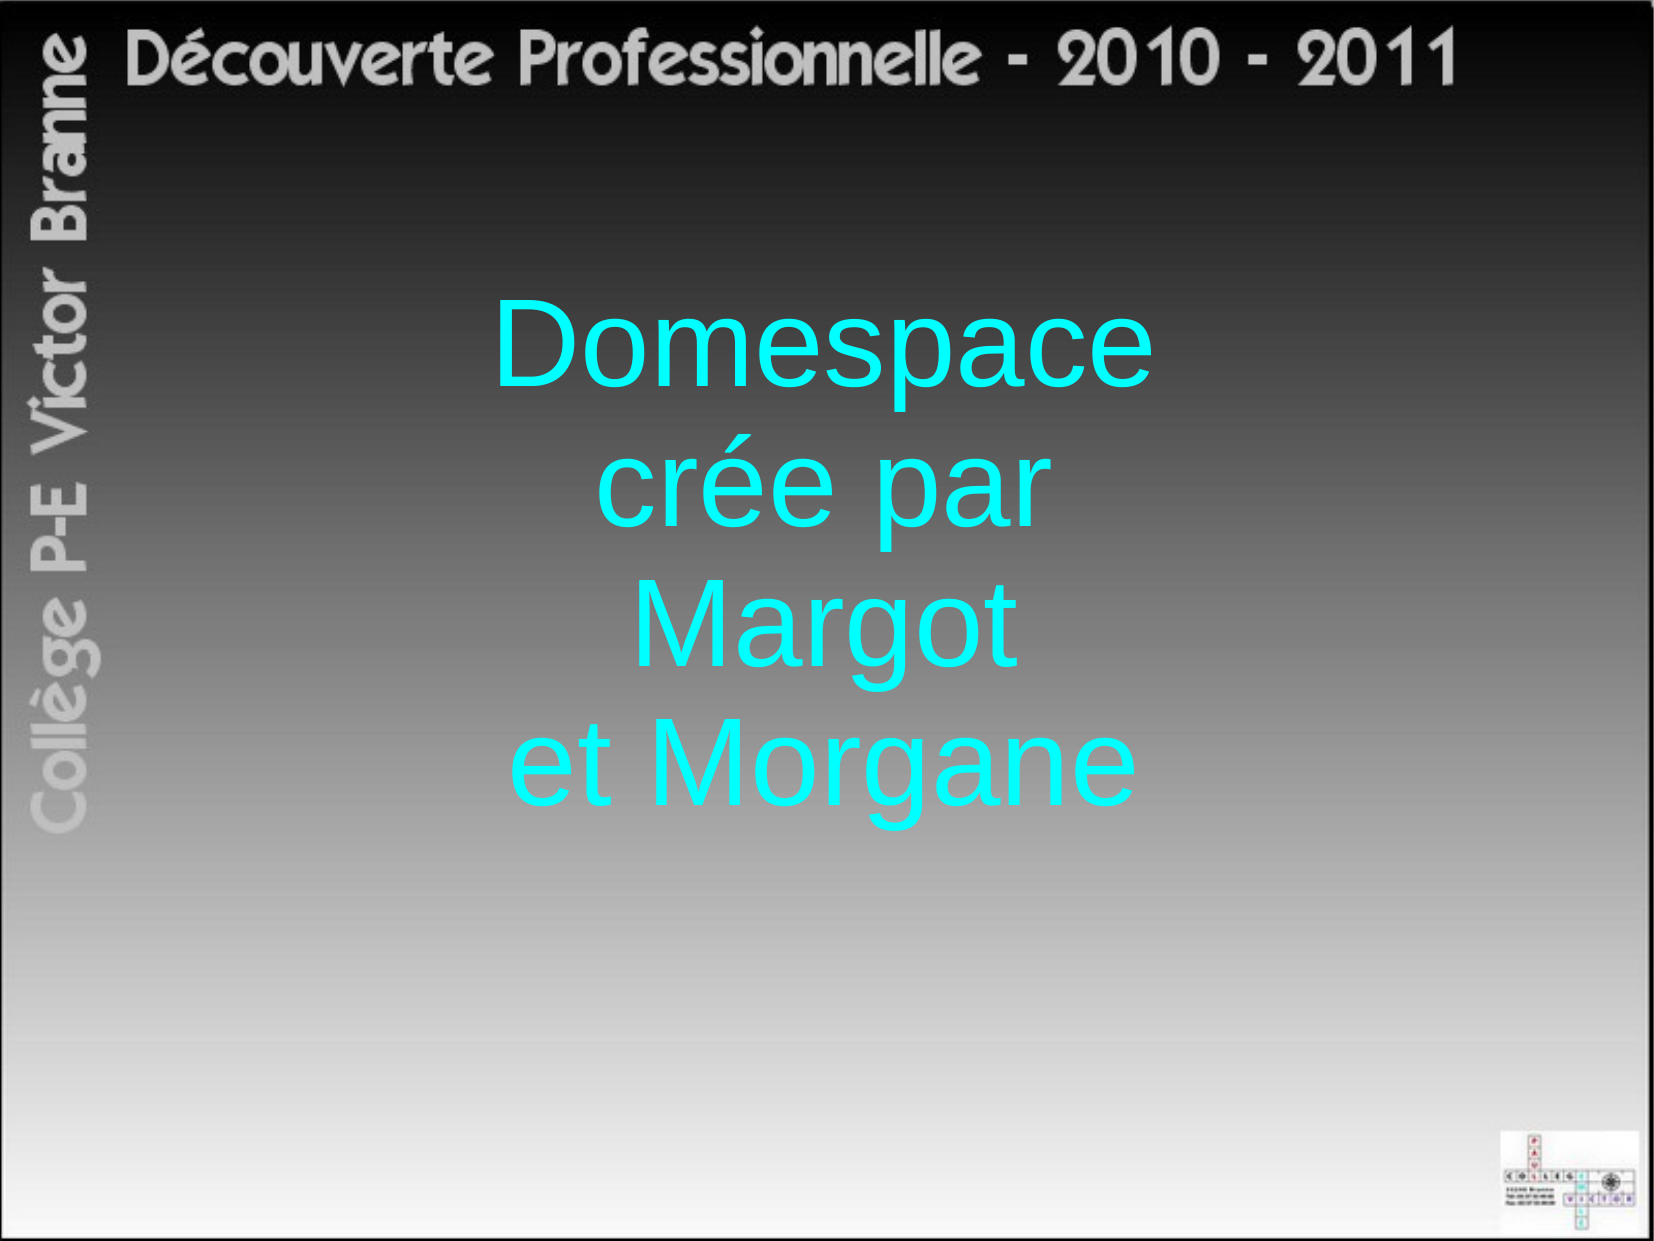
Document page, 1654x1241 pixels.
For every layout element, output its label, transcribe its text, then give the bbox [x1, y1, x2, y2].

text_box Domespace crée par Margot et Morgane [206, 265, 1477, 980]
picture [0, 0, 1654, 1241]
